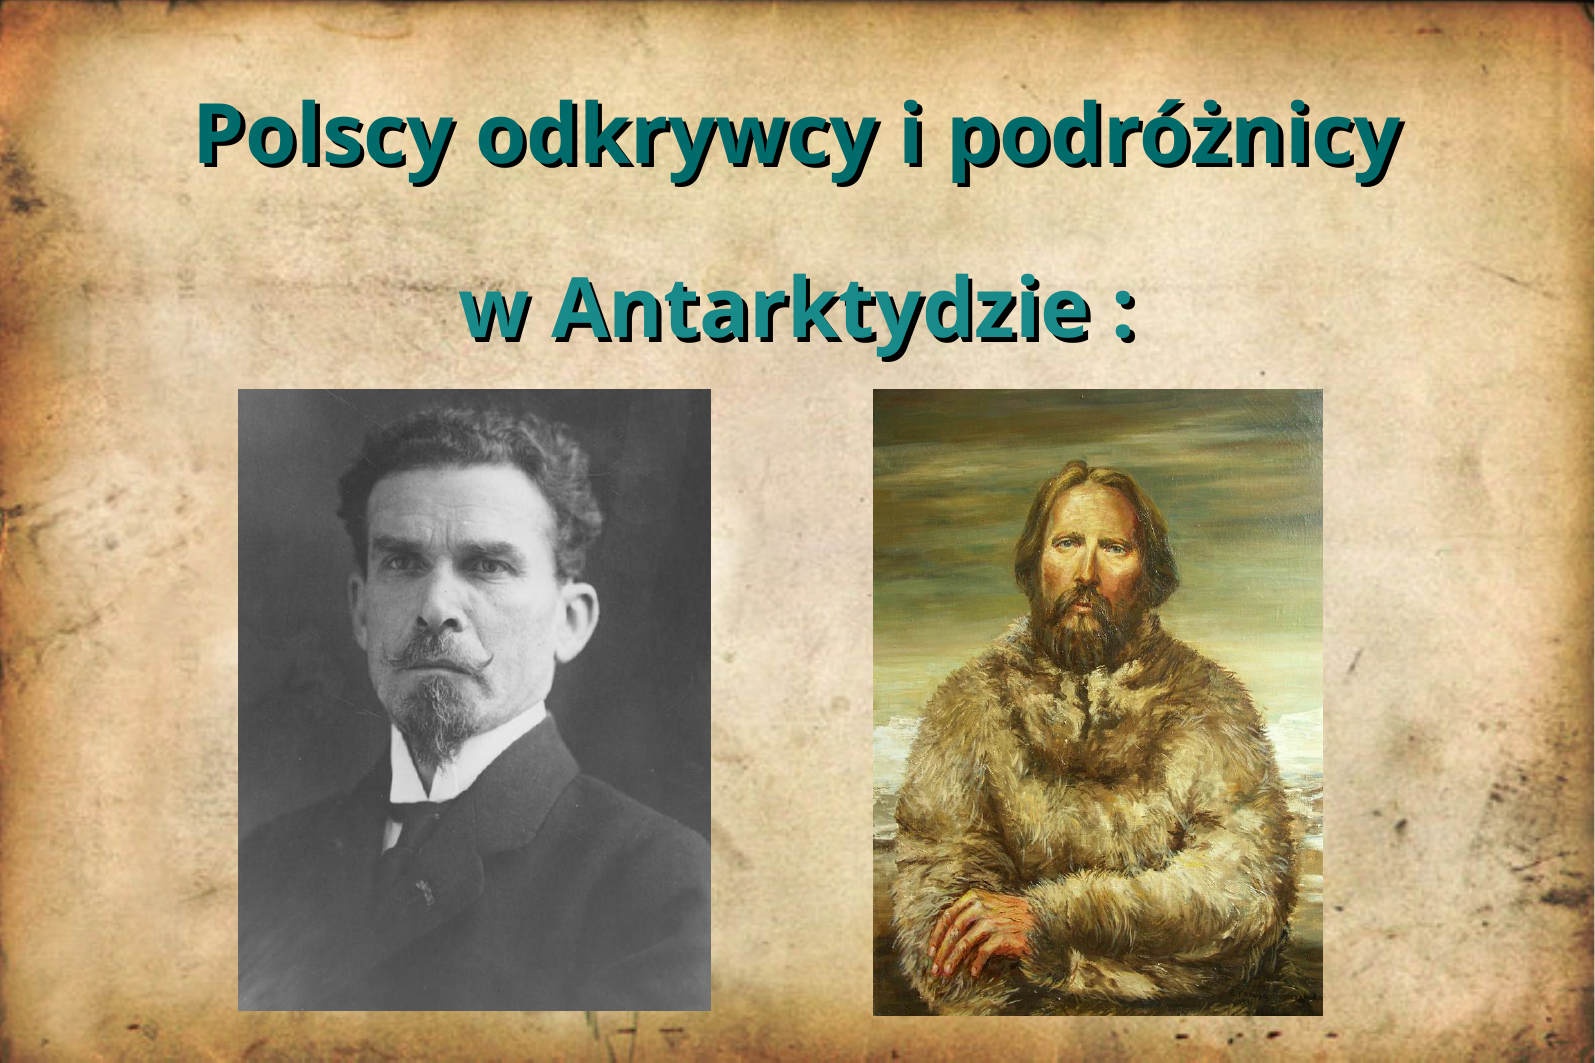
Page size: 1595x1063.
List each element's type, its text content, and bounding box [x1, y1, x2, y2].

title Polscy odkrywcy i podróżnicy [79, 42, 1515, 220]
picture [0, 0, 1595, 1063]
list w Antarktydzie : [79, 248, 1515, 951]
